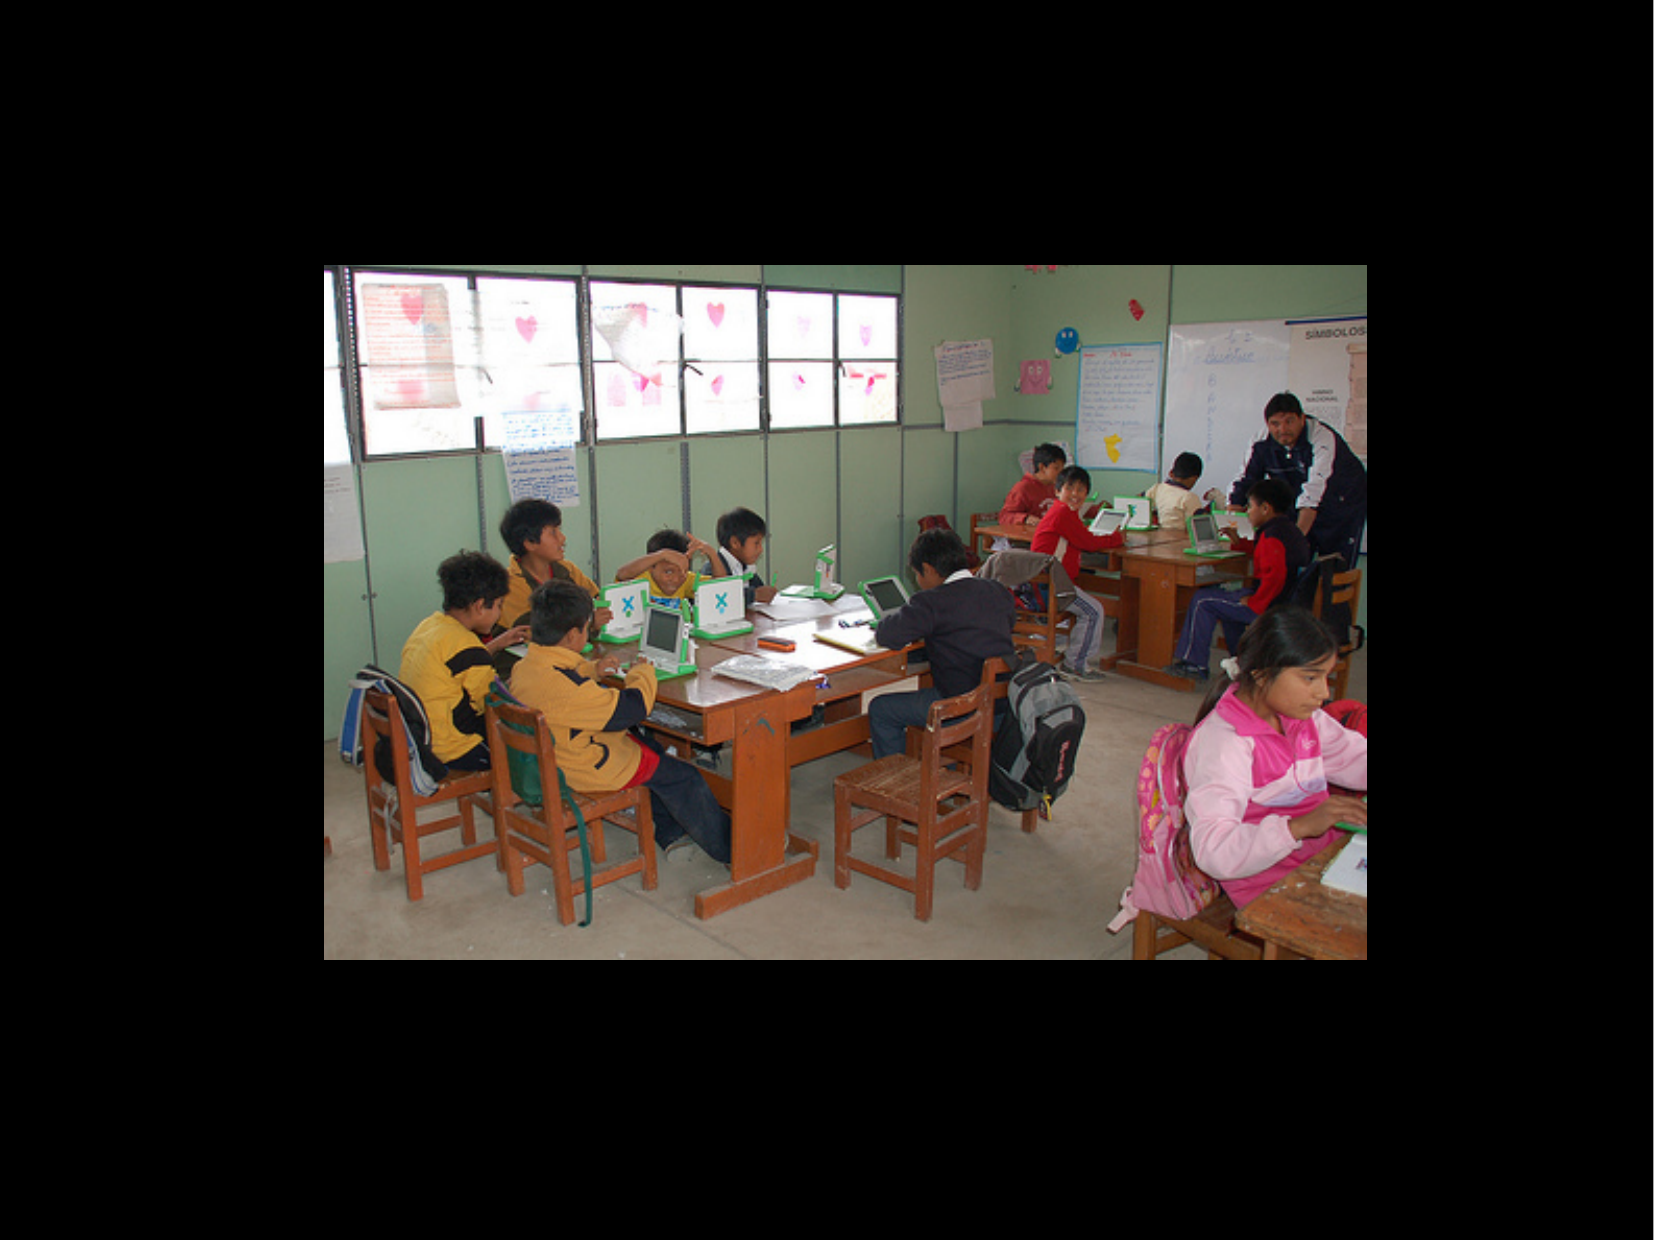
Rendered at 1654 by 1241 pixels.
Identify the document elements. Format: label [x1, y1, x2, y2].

picture [324, 265, 1367, 960]
